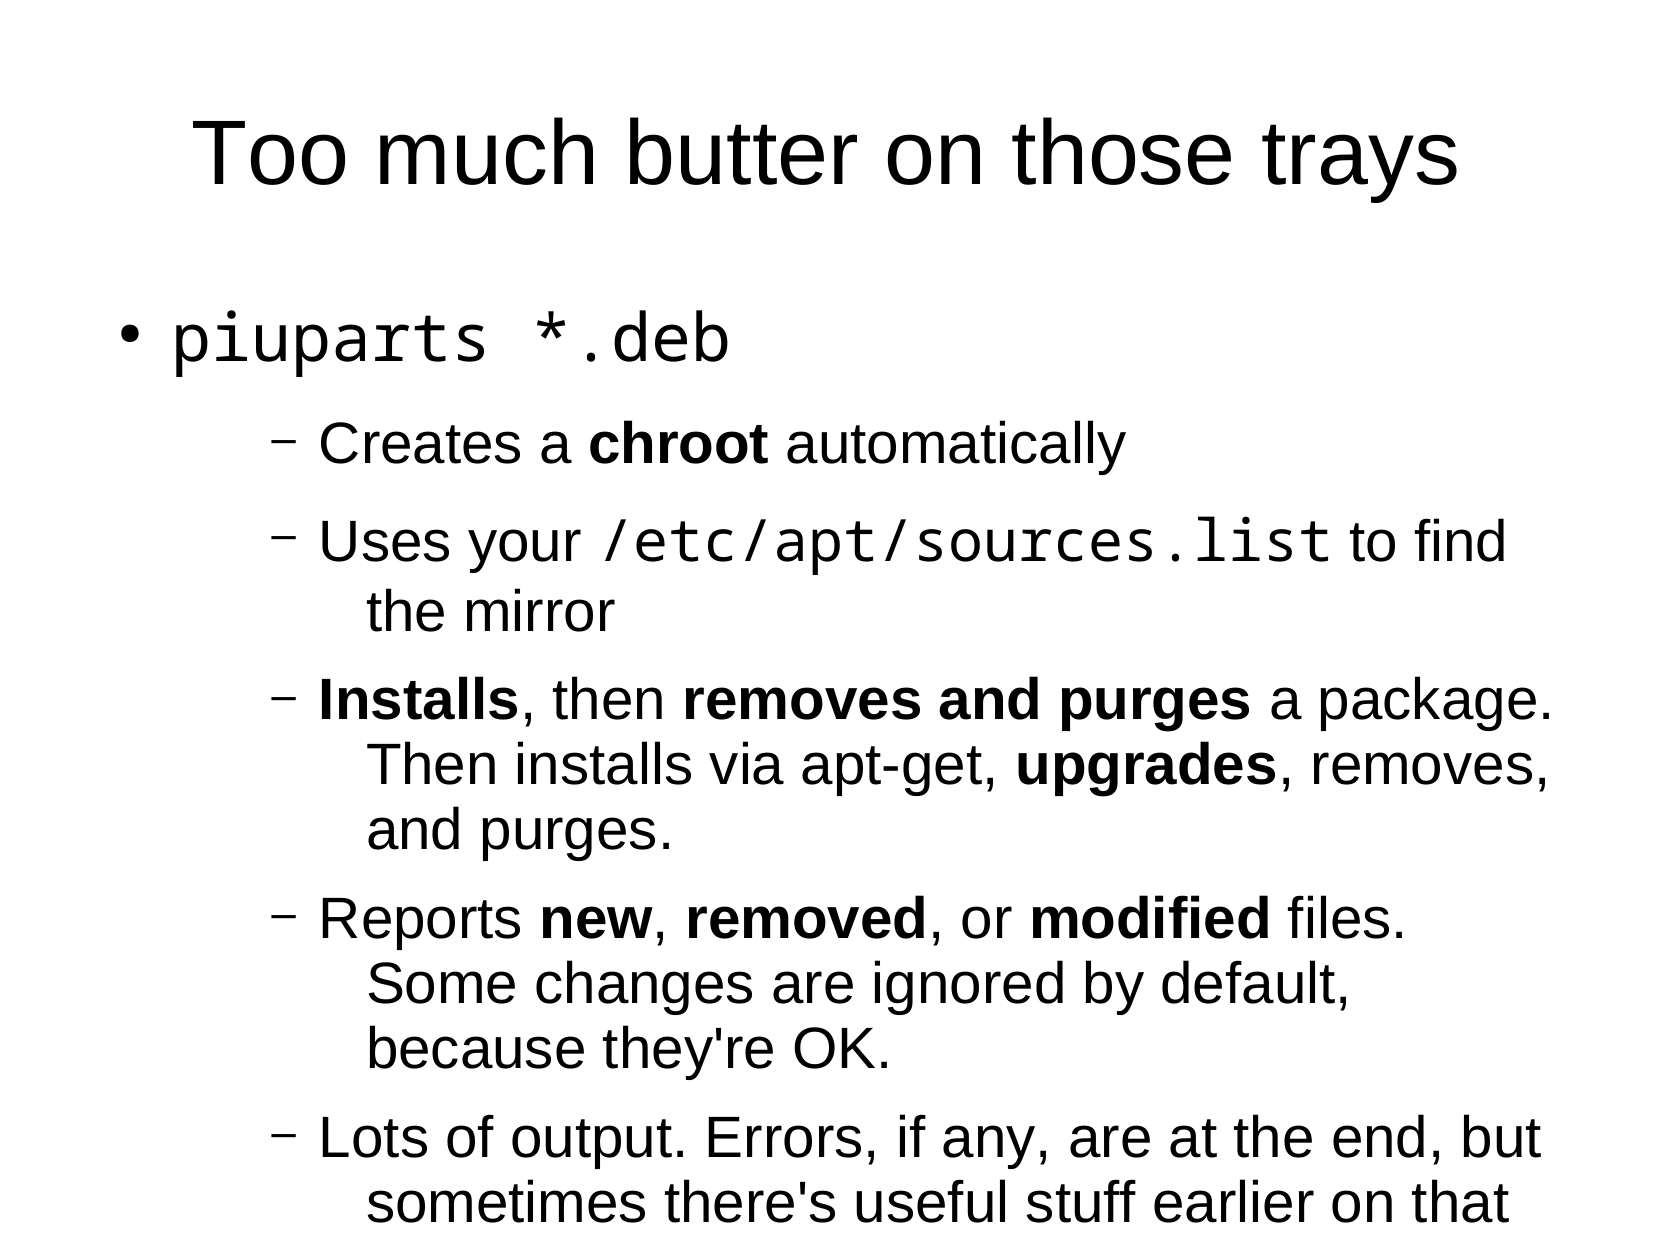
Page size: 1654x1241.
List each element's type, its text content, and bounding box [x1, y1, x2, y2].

list piuparts *.deb Creates a chroot automatically Uses your /etc/apt/sources.list to find the mirror Installs, then removes and purges a package. Then installs via apt-get, upgrades, removes, and purges. Reports new, removed, or modified files. Some changes are ignored by default, because they're OK. Lots of output. Errors, if any, are at the end, but sometimes there's useful stuff earlier on that helps debugging. [82, 290, 1571, 1109]
title Too much butter on those trays [82, 49, 1571, 257]
